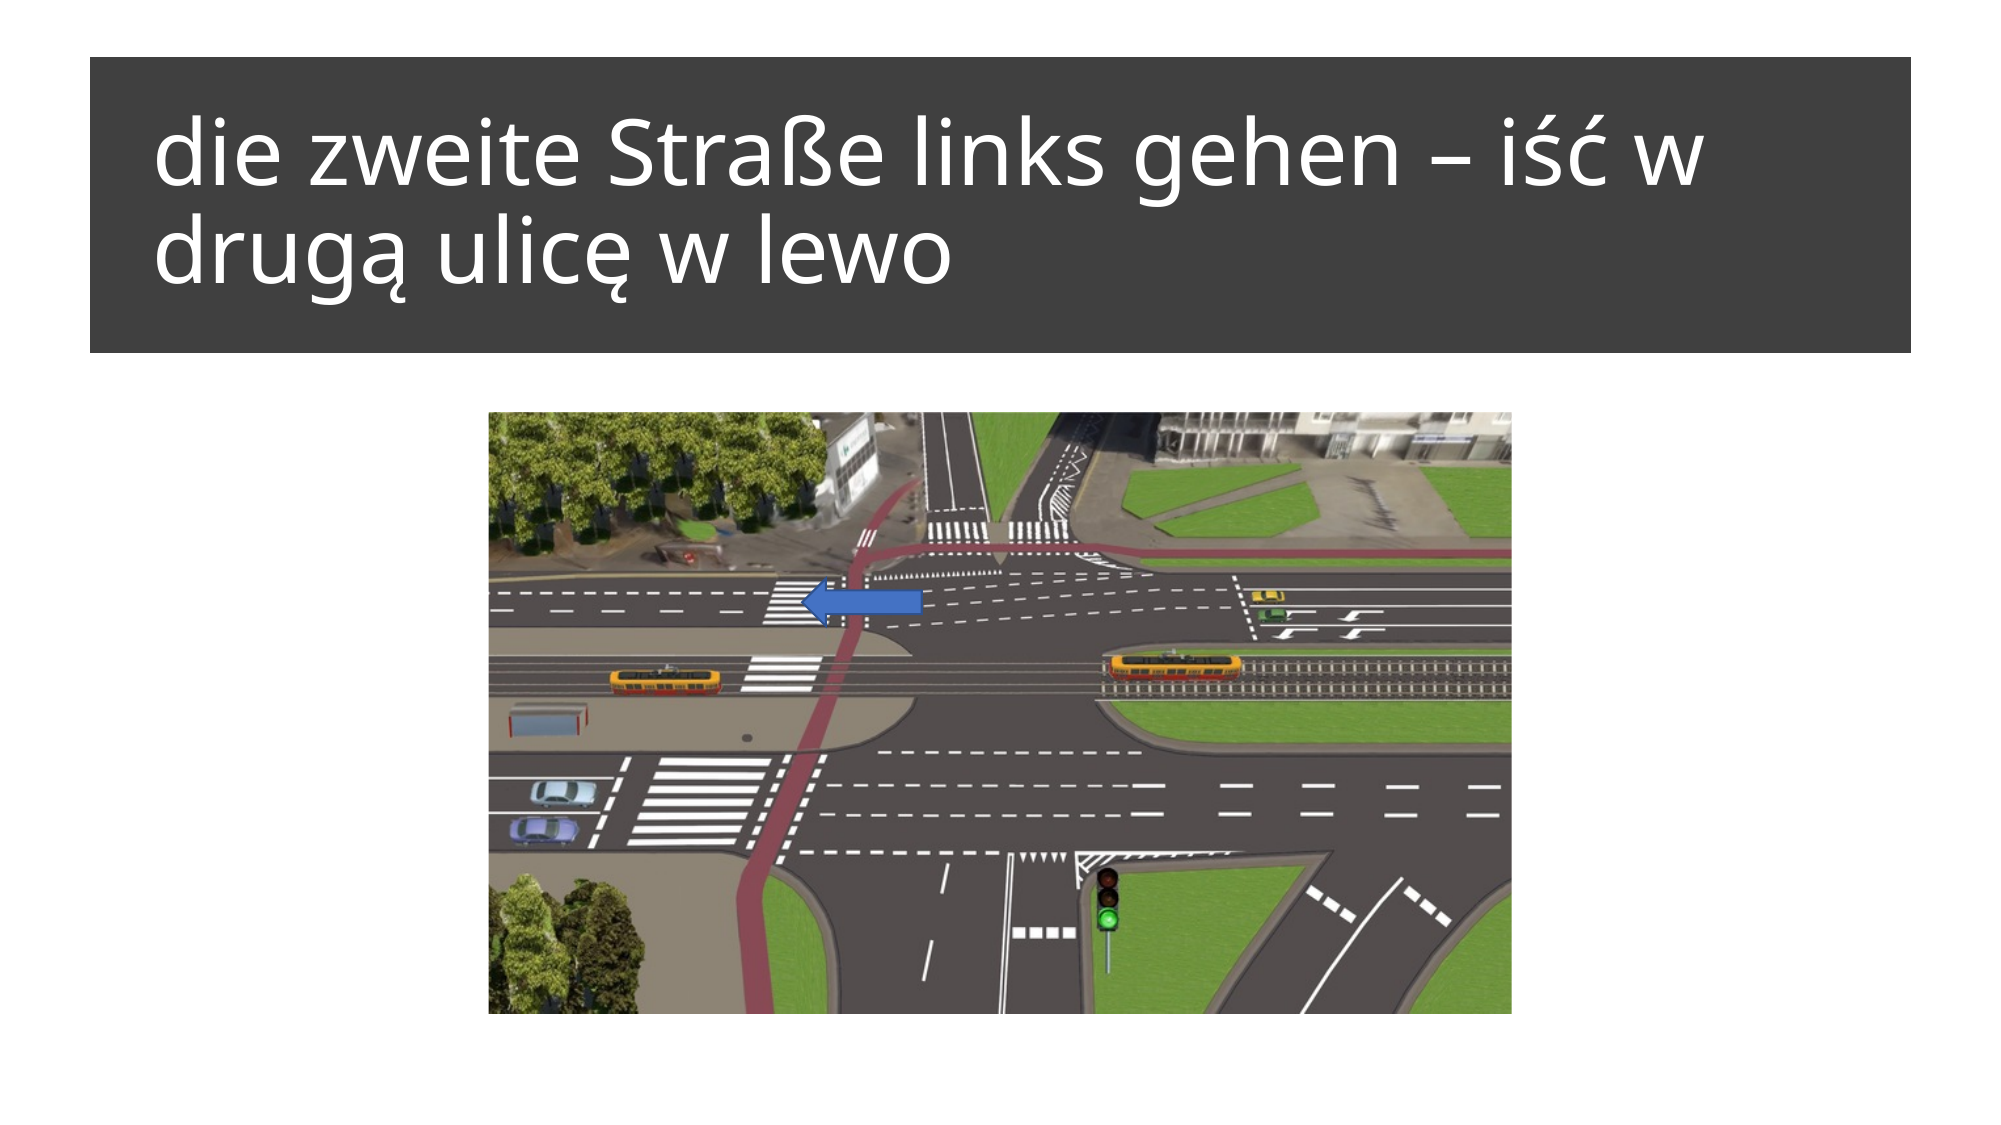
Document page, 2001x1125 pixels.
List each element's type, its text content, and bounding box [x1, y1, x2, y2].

text_box [802, 578, 922, 627]
text_box [90, 57, 1911, 353]
picture [488, 412, 1512, 1014]
title die zweite Straße links gehen – iść w drugą ulicę w lewo [137, 96, 1863, 314]
